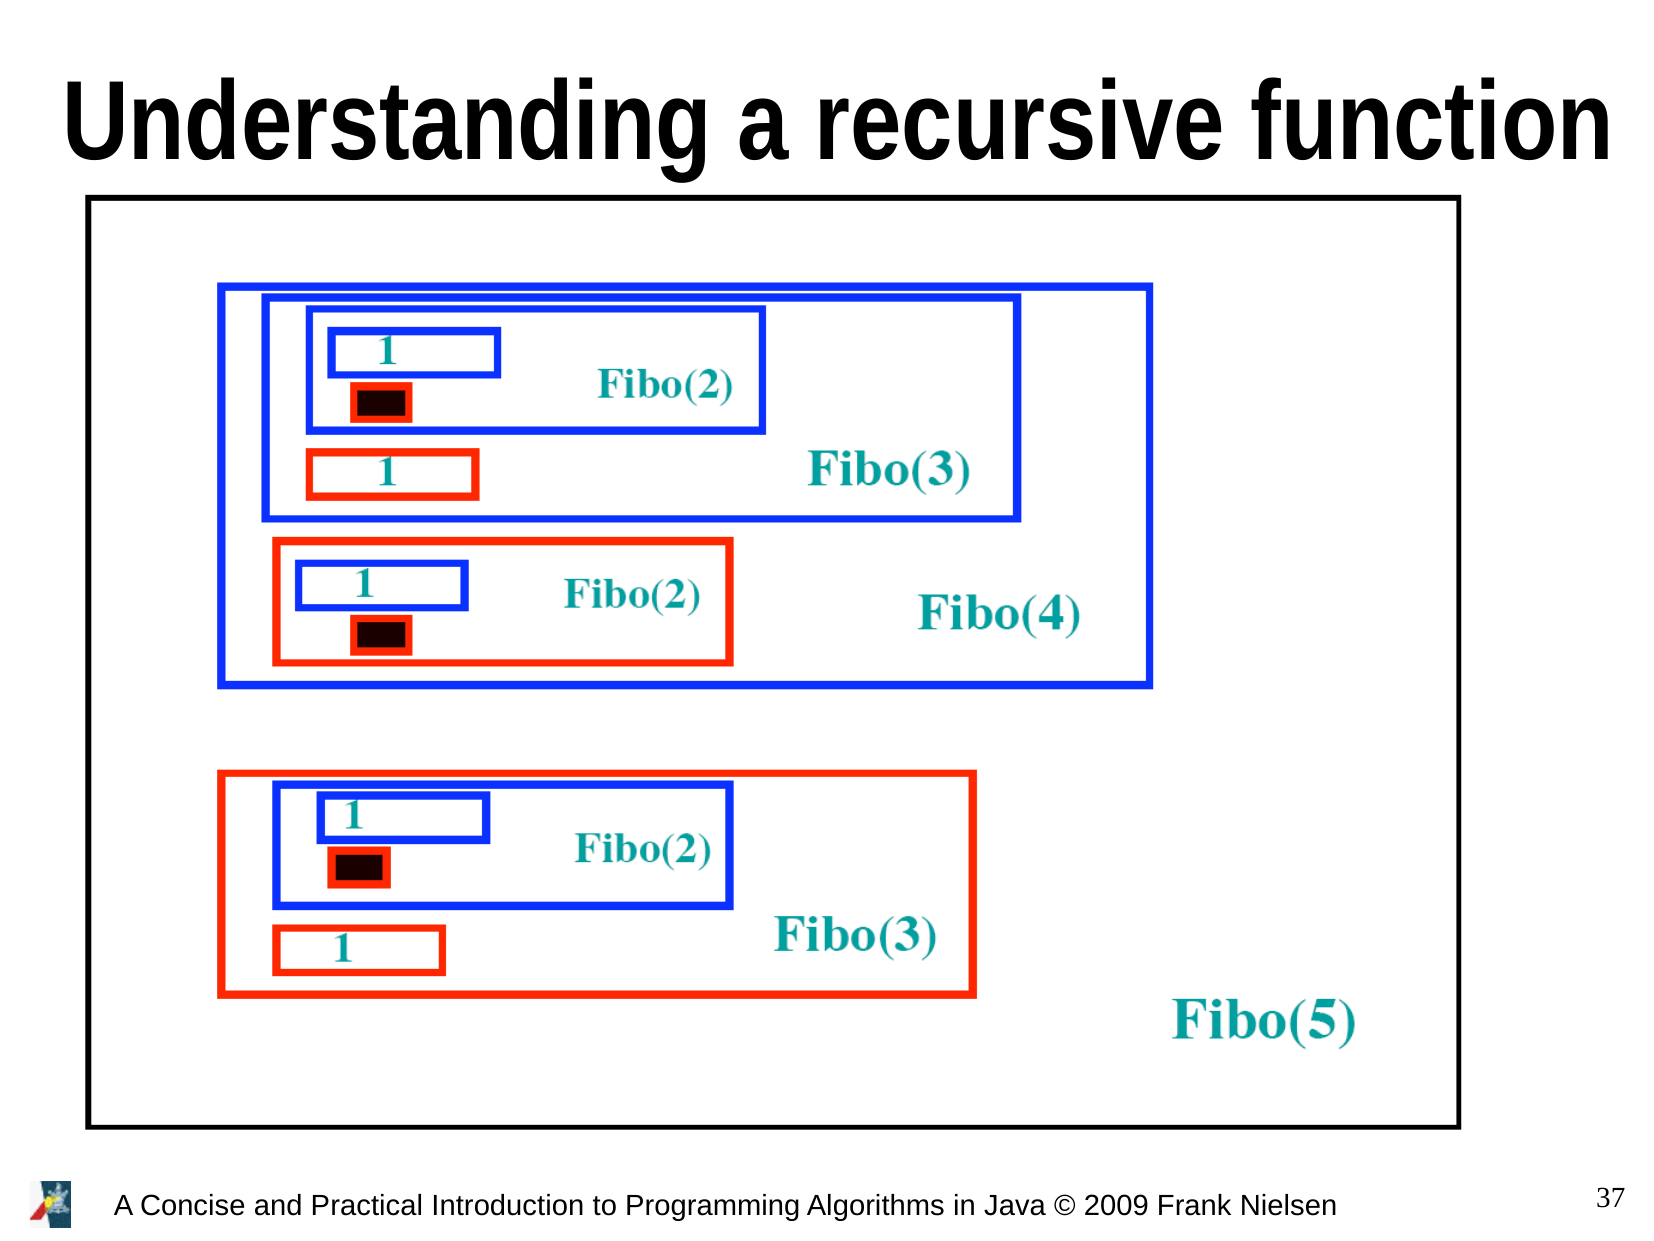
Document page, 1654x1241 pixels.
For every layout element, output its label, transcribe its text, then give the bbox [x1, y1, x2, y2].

text_box Understanding a recursive function [47, 47, 1629, 191]
picture [29, 1181, 71, 1228]
picture [53, 191, 1532, 1155]
